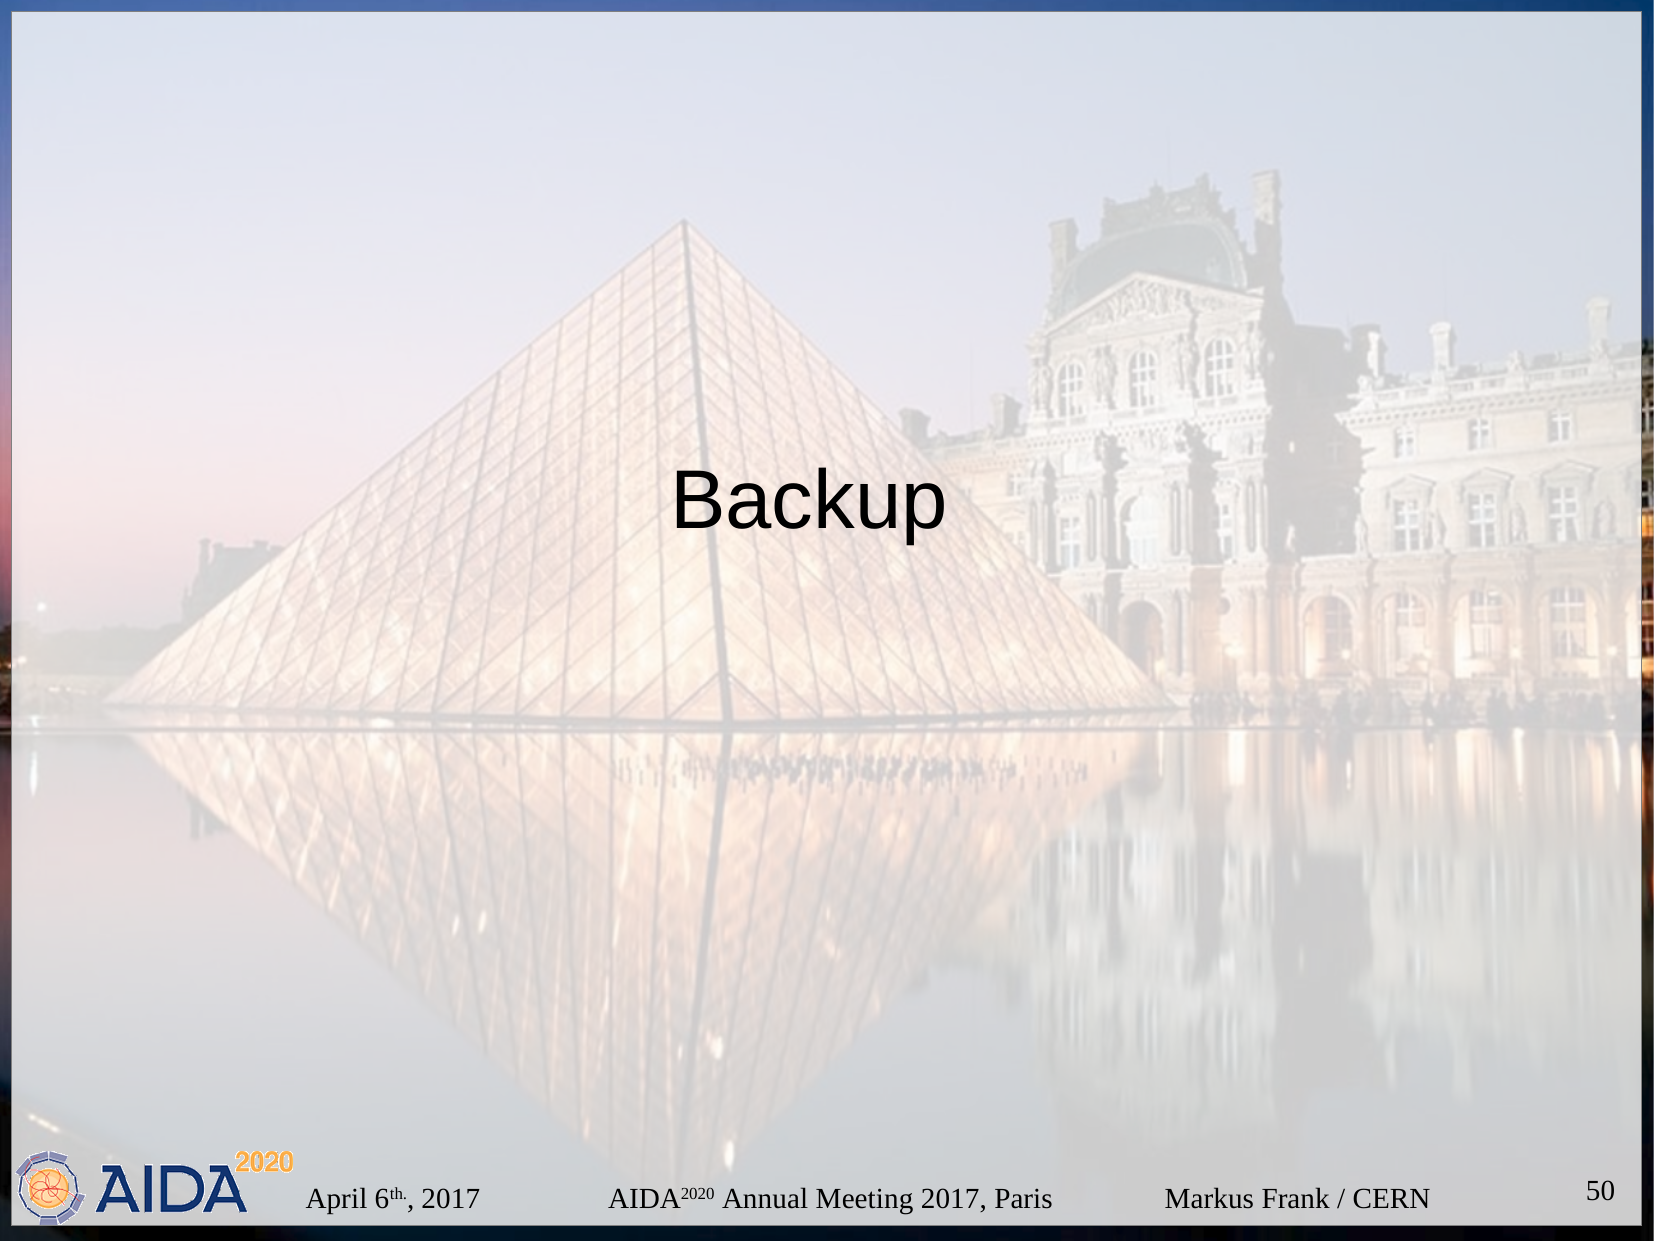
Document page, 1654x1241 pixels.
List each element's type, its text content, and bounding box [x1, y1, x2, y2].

picture [0, 0, 1654, 1241]
subtitle Backup [82, 19, 1536, 980]
